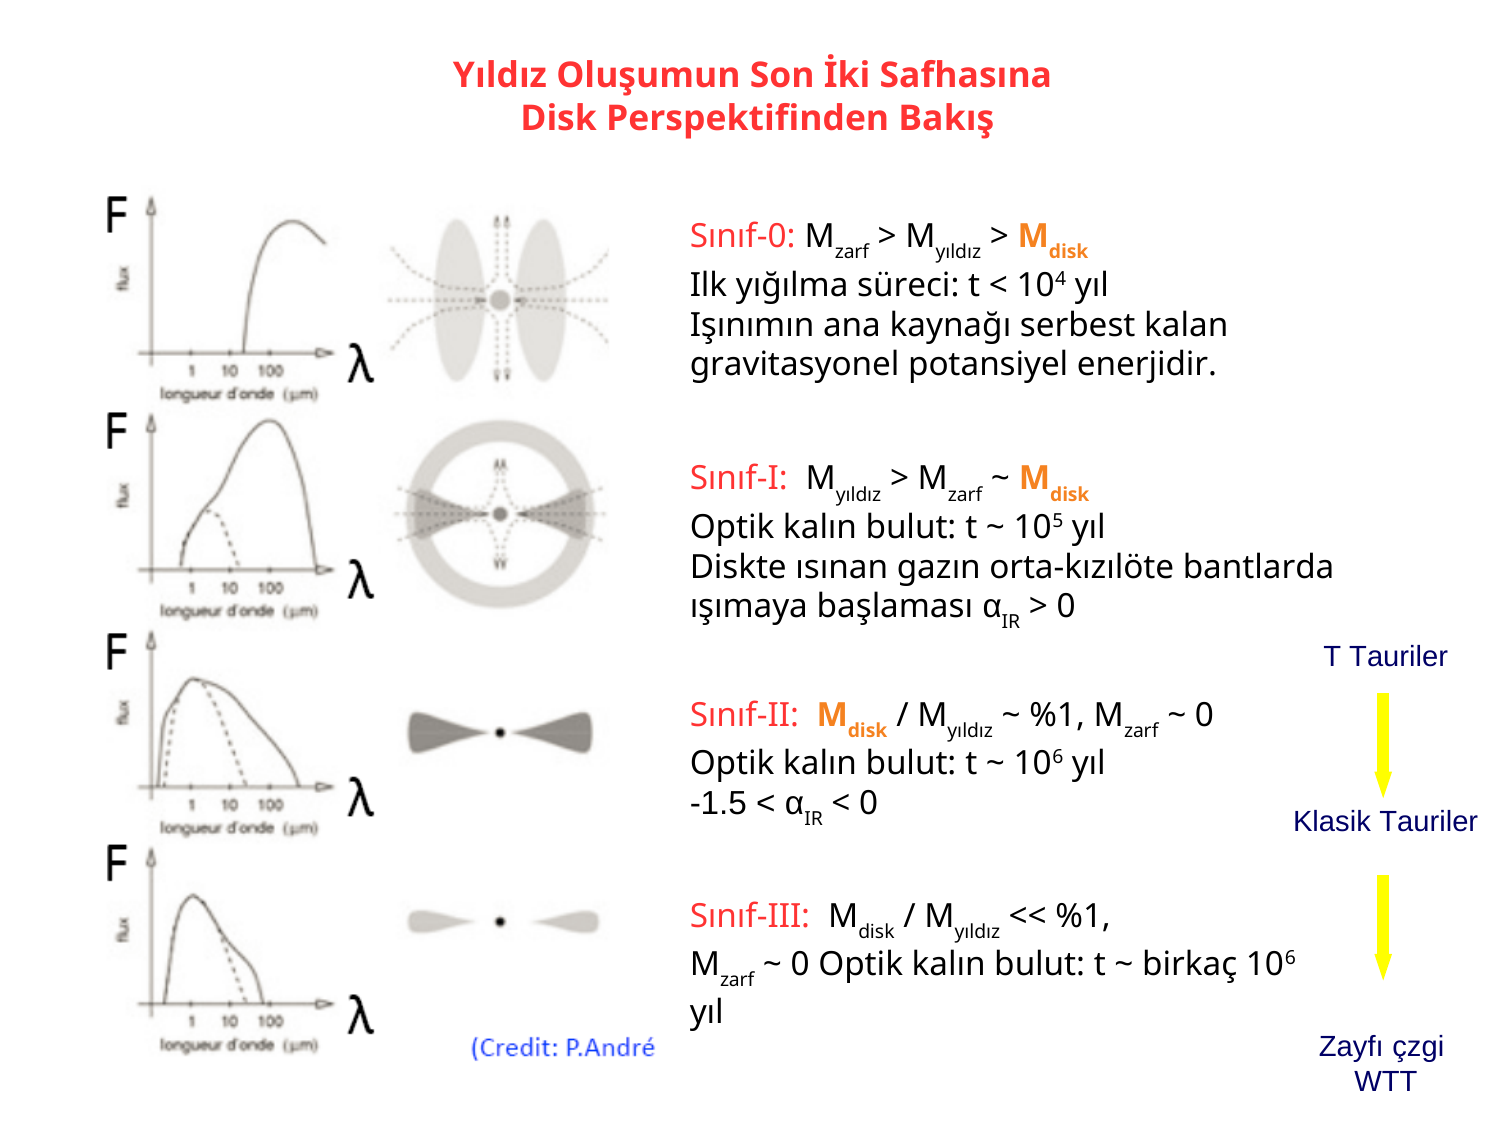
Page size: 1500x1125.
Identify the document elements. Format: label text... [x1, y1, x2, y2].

text_box Zayfı çzgi WTT [1265, 1019, 1500, 1105]
picture [76, 184, 663, 1081]
text_box T Tauriler [1265, 630, 1500, 706]
text_box Sınıf-I: Myıldız > Mzarf ~ Mdisk Optik kalın bulut: t ~ 105 yıl Diskte ısınan gazın orta-kızılöte bantlarda ışımaya başlaması αIR > 0 [675, 449, 1441, 641]
text_box Klasik Tauriler [1265, 795, 1500, 871]
text_box Sınıf-III: Mdisk / Myıldız << %1, Mzarf ~ 0 Optik kalın bulut: t ~ birkaç 106 yıl [675, 886, 1351, 1055]
text_box Sınıf-II: Mdisk / Myıldız ~ %1, Mzarf ~ 0 Optik kalın bulut: t ~ 106 yıl -1.5 < αIR < 0 [675, 685, 1321, 837]
text_box Sınıf-0: Mzarf > Myıldız > Mdisk Ilk yığılma süreci: t < 104 yıl Işınımın ana kaynağı serbest kalan gravitasyonel potansiyel enerjidir. [675, 207, 1396, 397]
text_box Yıldız Oluşumun Son İki Safhasına Disk Perspektifinden Bakış [15, 45, 1500, 150]
